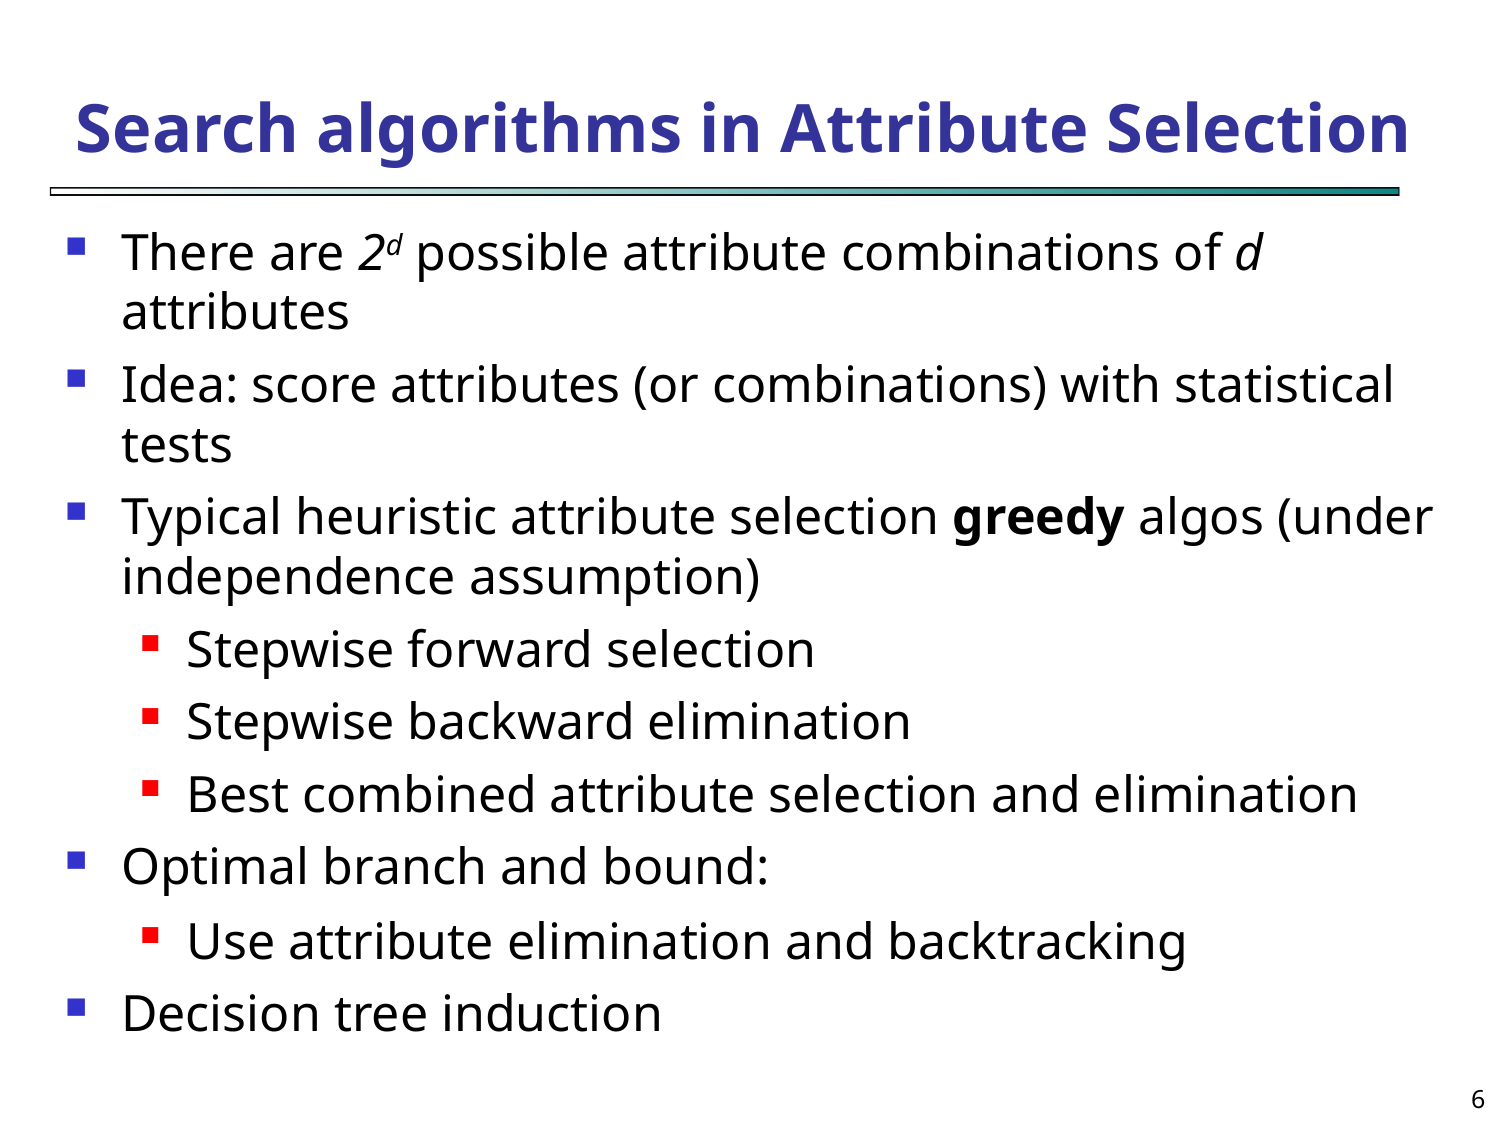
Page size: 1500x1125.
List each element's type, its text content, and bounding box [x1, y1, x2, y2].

text_box <number> [1187, 1062, 1500, 1125]
list There are 2d possible attribute combinations of d attributes Idea: score attributes (or combinations) with statistical tests Typical heuristic attribute selection greedy algos (under independence assumption) Stepwise forward selection Stepwise backward elimination Best combined attribute selection and elimination Optimal branch and bound: Use attribute elimination and backtracking Decision tree induction [50, 212, 1463, 1063]
title Search algorithms in Attribute Selection [24, 0, 1463, 174]
